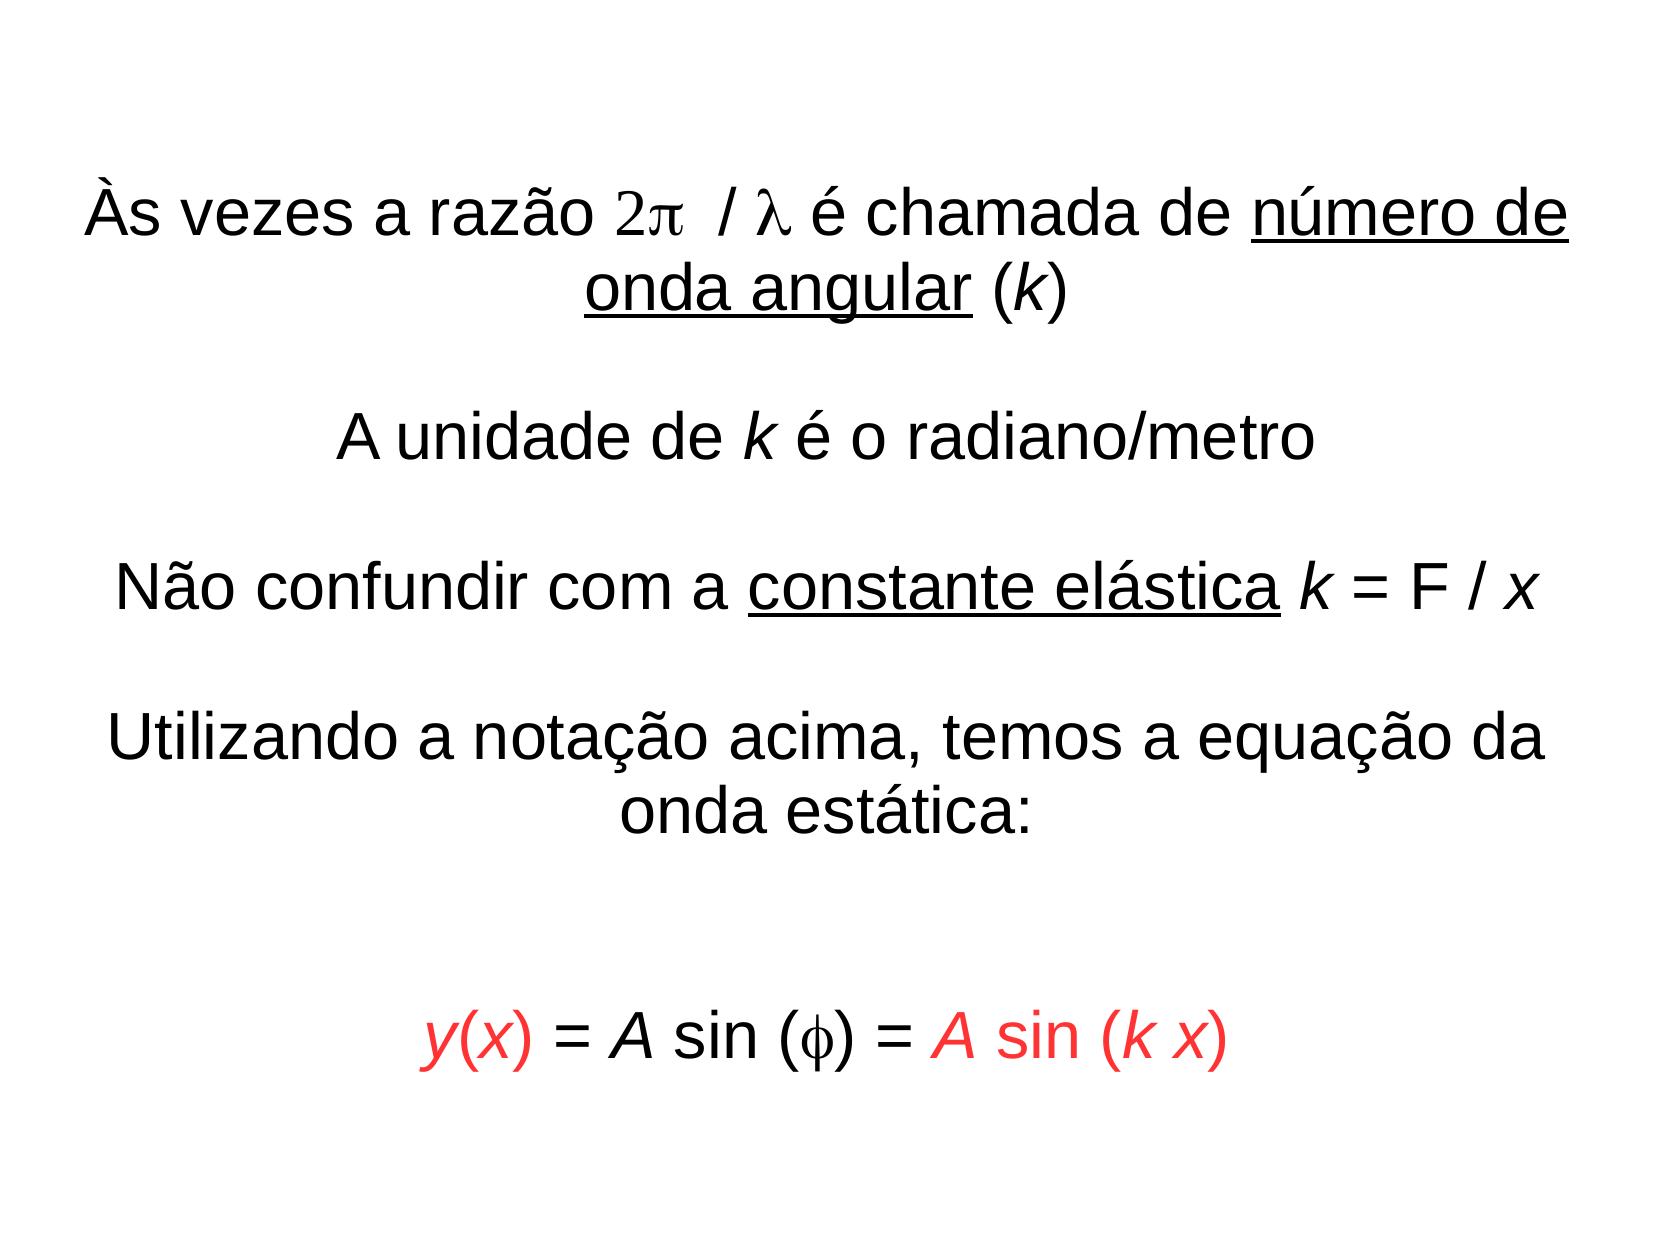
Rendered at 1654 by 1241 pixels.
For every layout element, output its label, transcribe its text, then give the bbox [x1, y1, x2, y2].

subtitle Às vezes a razão 2p / l é chamada de número de onda angular (k) A unidade de k é o radiano/metro Não confundir com a constante elástica k = F / x Utilizando a notação acima, temos a equação da onda estática: y(x) = A sin (f) = A sin (k x) [82, 143, 1571, 1104]
